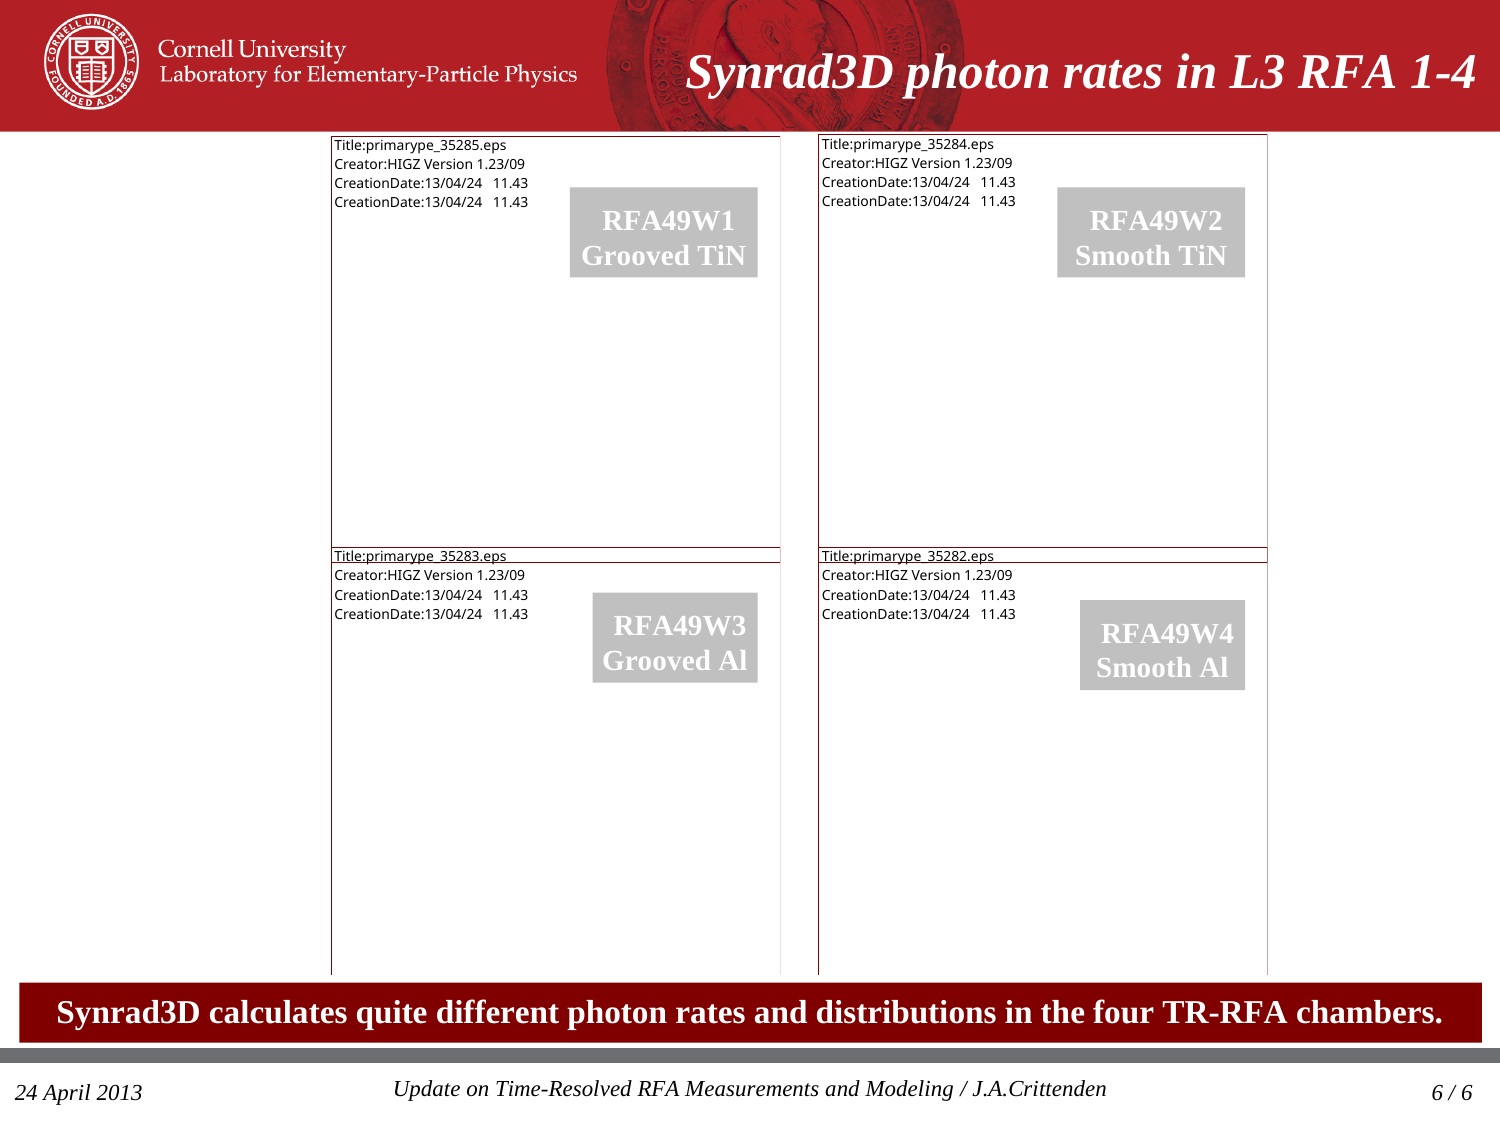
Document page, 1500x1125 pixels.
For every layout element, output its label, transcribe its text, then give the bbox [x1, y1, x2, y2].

picture [0, 0, 1500, 132]
text_box Synrad3D calculates quite different photon rates and distributions in the four TR-RFA chambers. [19, 982, 1482, 1043]
text_box RFA49W4 Smooth Al [1080, 600, 1246, 691]
text_box RFA49W1 Grooved TiN [569, 187, 758, 278]
text_box RFA49W2 Smooth TiN [1057, 187, 1246, 278]
title Synrad3D photon rates in L3 RFA 1-4 [675, 7, 1500, 136]
picture [817, 136, 1268, 976]
picture [330, 135, 781, 976]
text_box RFA49W3 Grooved Al [592, 592, 758, 683]
